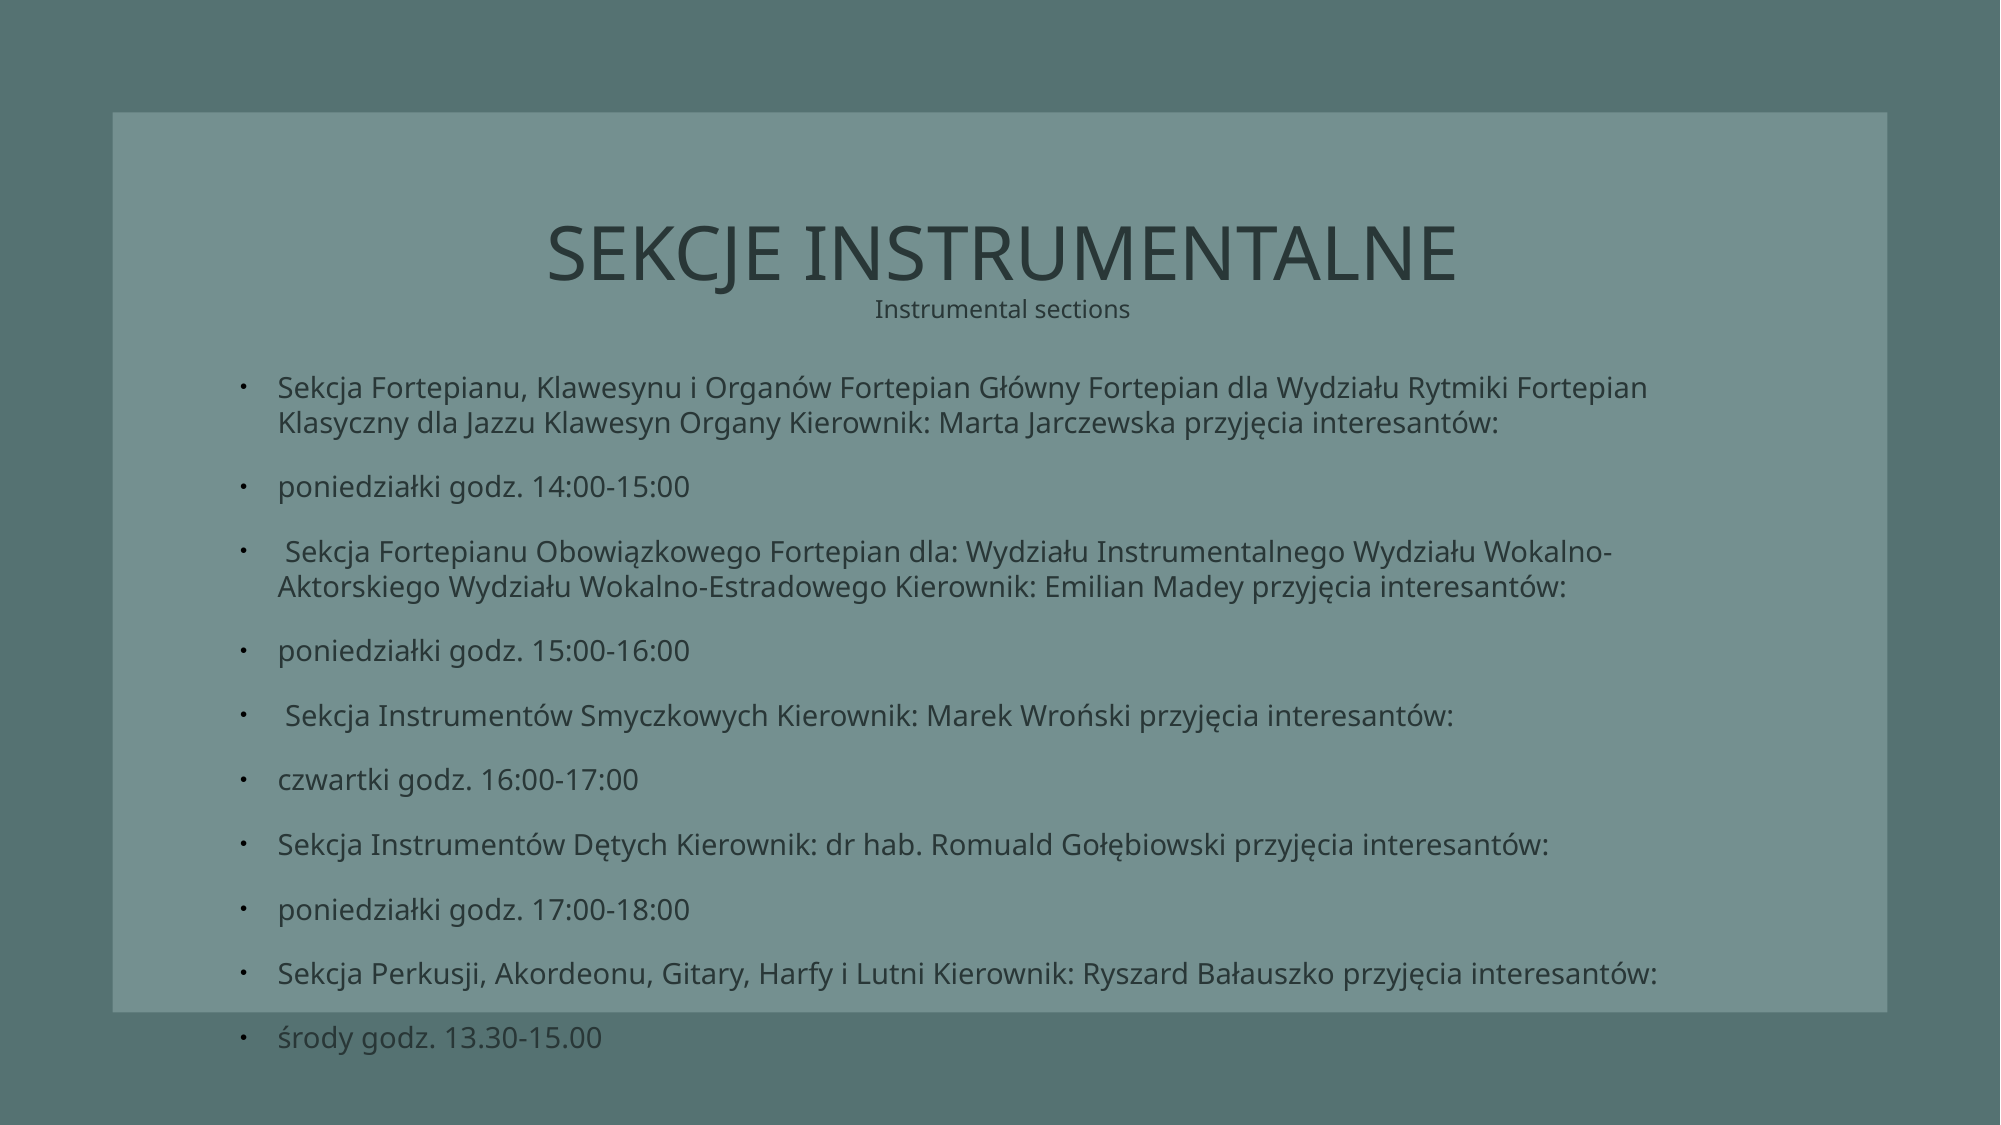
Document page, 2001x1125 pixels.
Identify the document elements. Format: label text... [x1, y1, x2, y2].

list Sekcja Fortepianu, Klawesynu i Organów Fortepian Główny Fortepian dla Wydziału Rytmiki Fortepian Klasyczny dla Jazzu Klawesyn Organy Kierownik: Marta Jarczewska przyjęcia interesantów: poniedziałki godz. 14:00-15:00 Sekcja Fortepianu Obowiązkowego Fortepian dla: Wydziału Instrumentalnego Wydziału Wokalno-Aktorskiego Wydziału Wokalno-Estradowego Kierownik: Emilian Madey przyjęcia interesantów: poniedziałki godz. 15:00-16:00 Sekcja Instrumentów Smyczkowych Kierownik: Marek Wroński przyjęcia interesantów: czwartki godz. 16:00-17:00 Sekcja Instrumentów Dętych Kierownik: dr hab. Romuald Gołębiowski przyjęcia interesantów: poniedziałki godz. 17:00-18:00 Sekcja Perkusji, Akordeonu, Gitary, Harfy i Lutni Kierownik: Ryszard Bałauszko przyjęcia interesantów: środy godz. 13.30-15.00 [225, 361, 1782, 943]
title SEKCJE INSTRUMENTALNE Instrumental sections [225, 165, 1782, 332]
text_box [0, 0, 2000, 1125]
